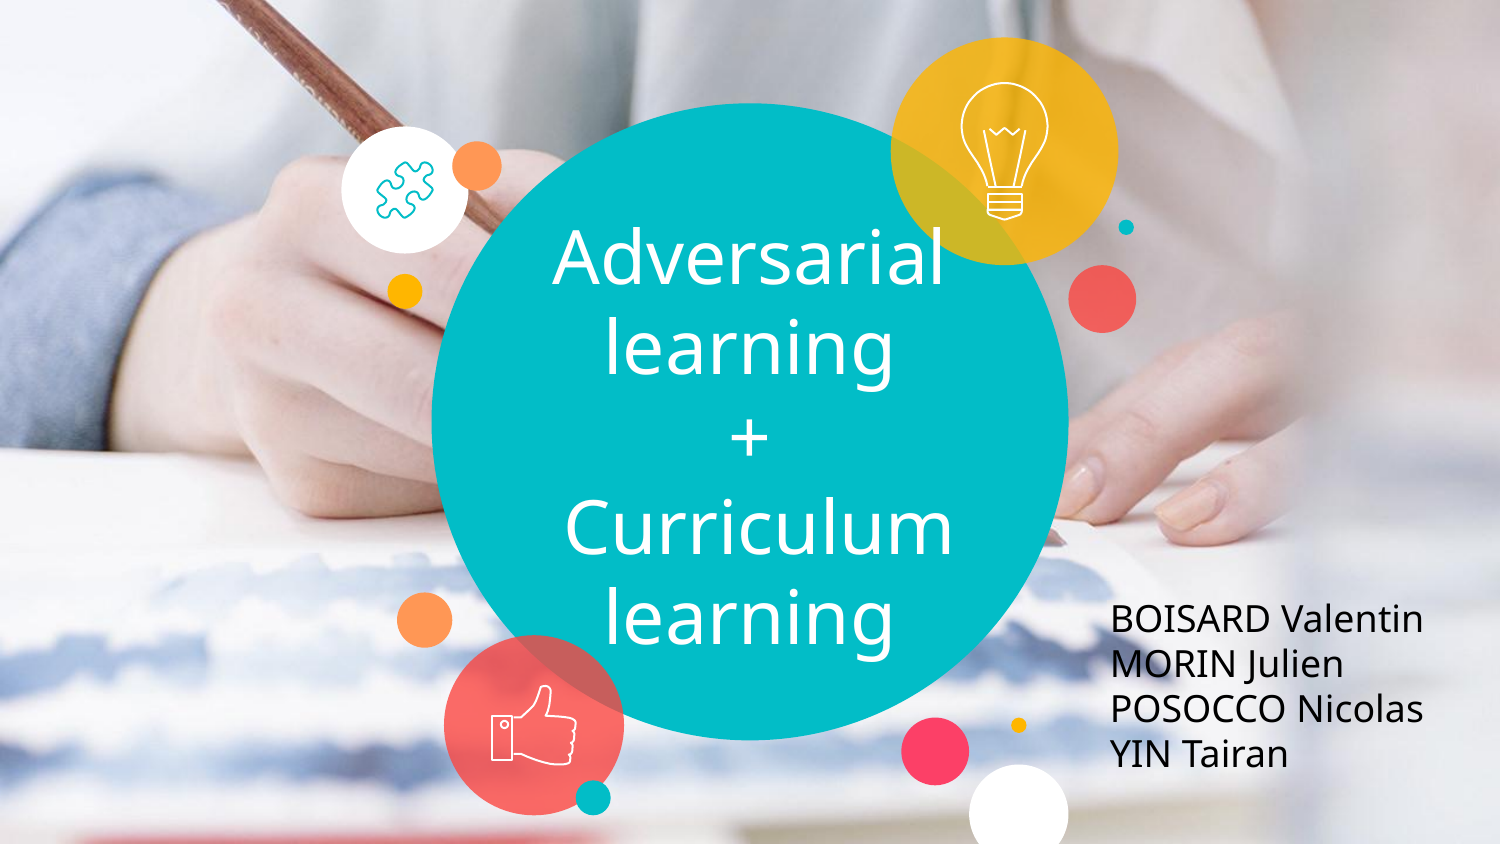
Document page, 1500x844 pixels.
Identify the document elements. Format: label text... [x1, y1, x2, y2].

text_box BOISARD Valentin MORIN Julien POSOCCO Nicolas YIN Tairan [1094, 579, 1475, 791]
title Adversarial learning + Curriculum learning [452, 170, 1048, 699]
picture [0, 0, 1500, 844]
